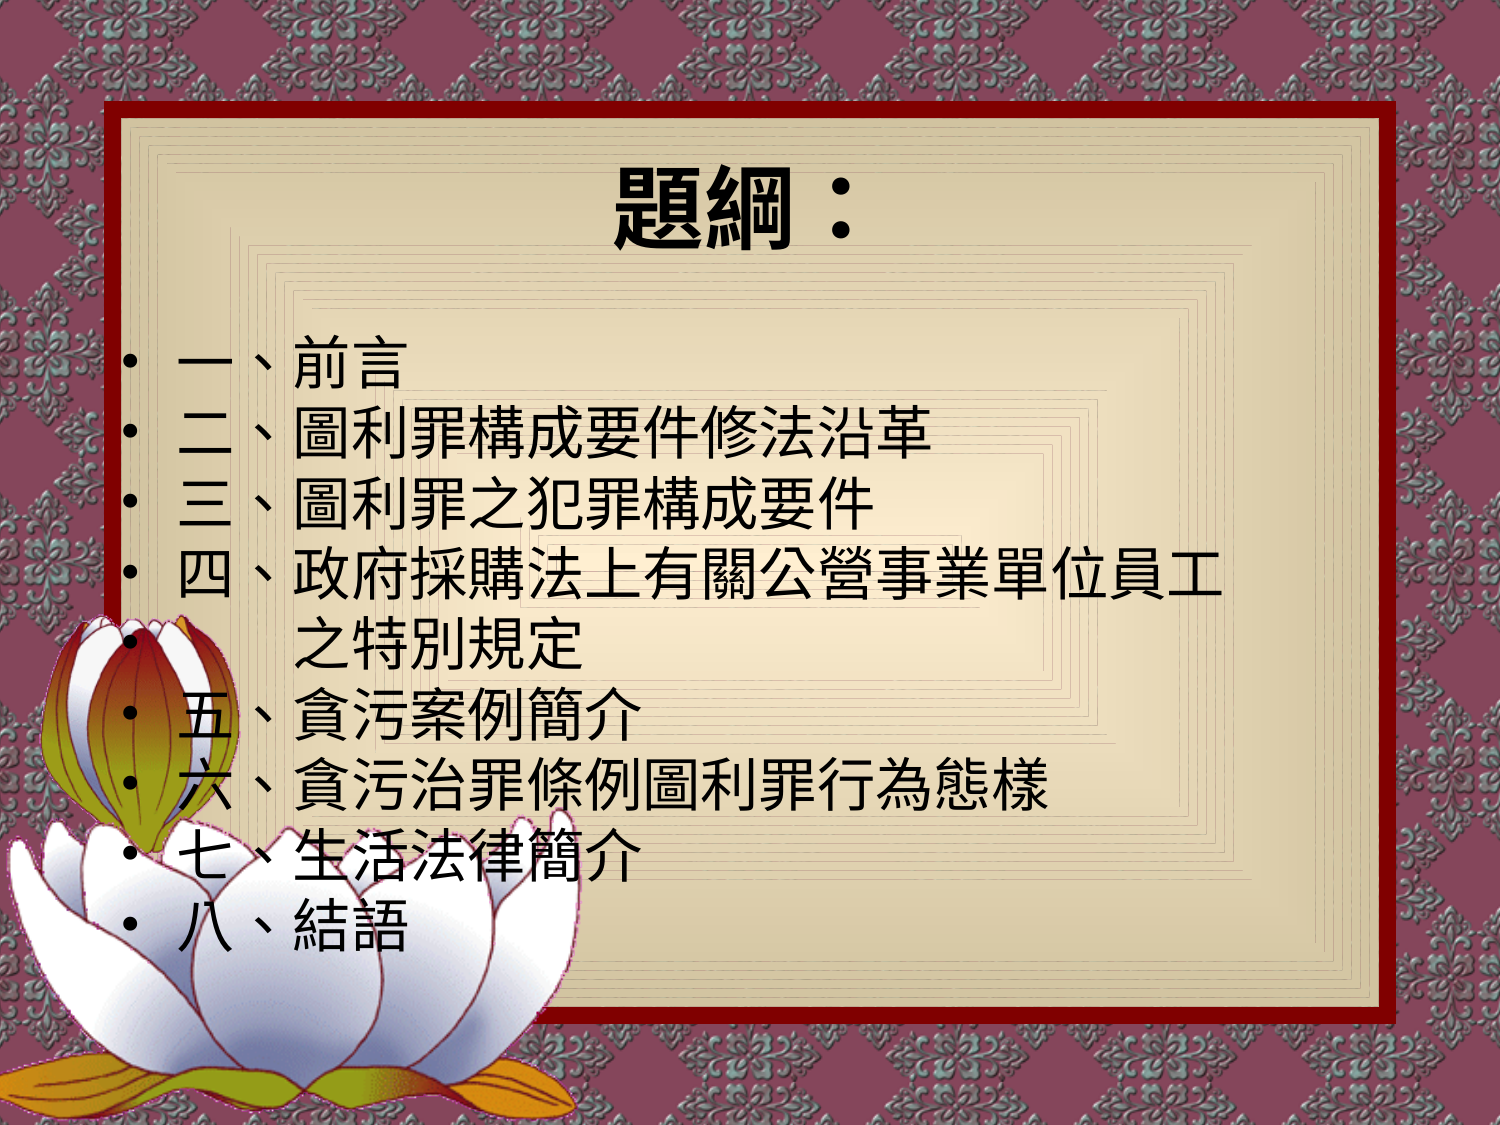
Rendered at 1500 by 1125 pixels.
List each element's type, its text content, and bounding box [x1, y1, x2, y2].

picture [0, 0, 1500, 1125]
title 題綱： [112, 112, 1388, 300]
list 一、前言 二、圖利罪構成要件修法沿革 三、圖利罪之犯罪構成要件 四、政府採購法上有關公營事業單位員工 之特別規定 五、貪污案例簡介 六、貪污治罪條例圖利罪行為態樣 七、生活法律簡介 八、結語 [112, 324, 1388, 988]
